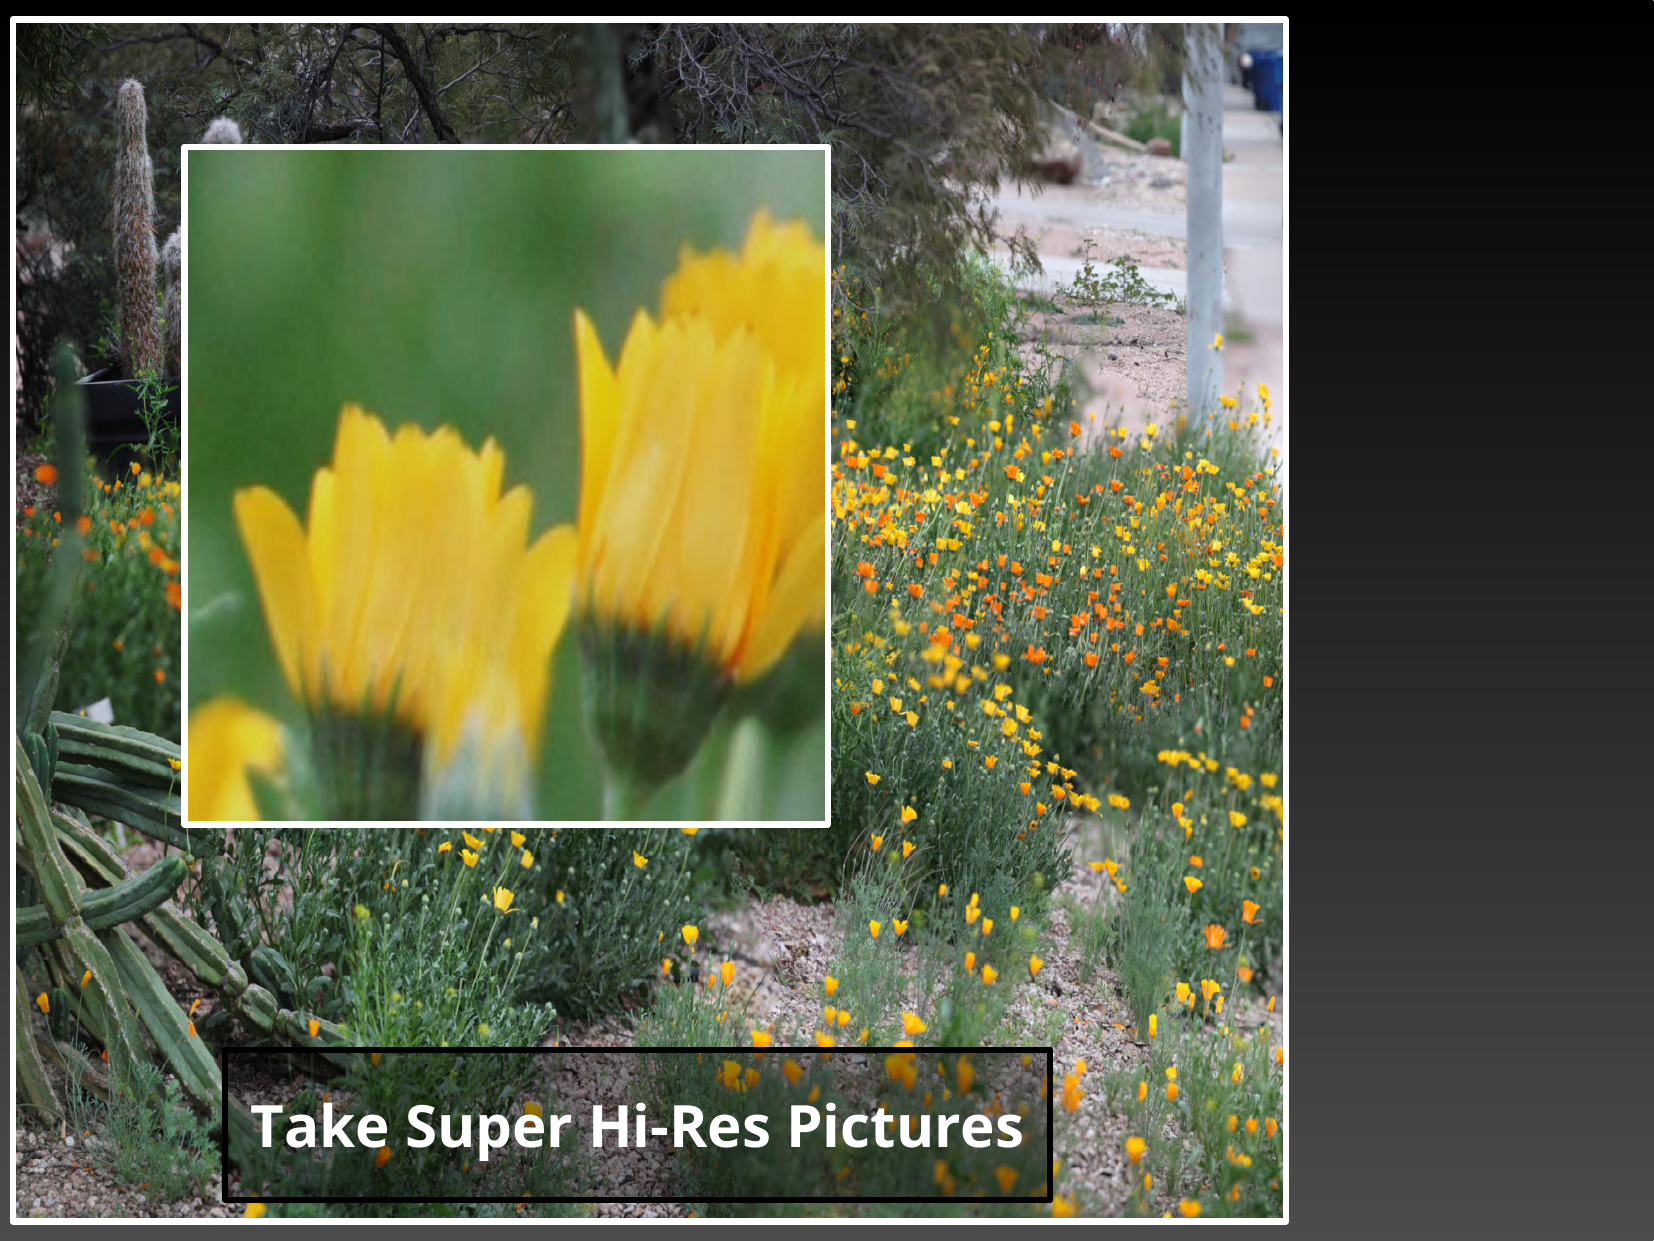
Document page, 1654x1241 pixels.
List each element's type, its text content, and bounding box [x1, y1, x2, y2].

text_box Take Super Hi-Res Pictures [224, 1049, 1050, 1200]
picture [15, 22, 1283, 1219]
